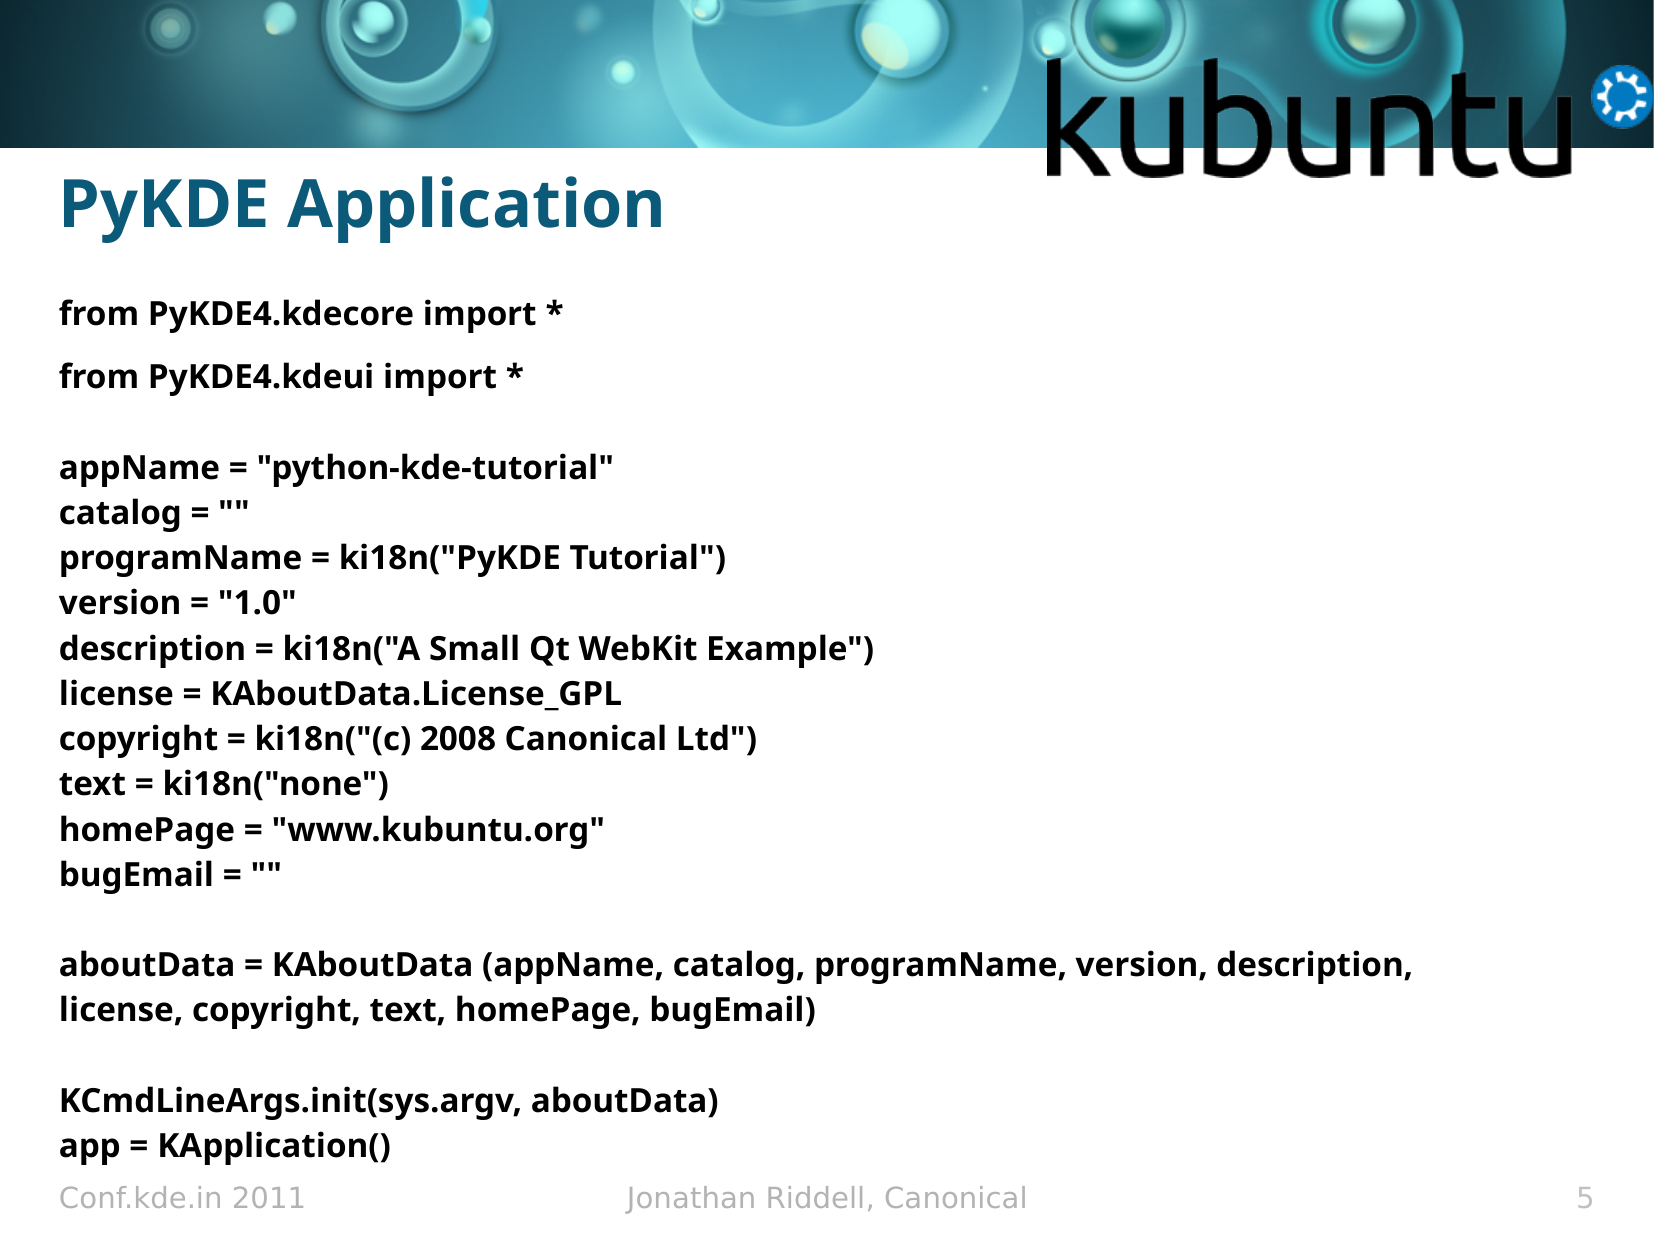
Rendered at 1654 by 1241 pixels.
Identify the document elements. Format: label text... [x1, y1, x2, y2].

title PyKDE Application [59, 147, 1595, 257]
picture [0, 0, 1654, 178]
list from PyKDE4.kdecore import * from PyKDE4.kdeui import * appName = "python-kde-tutorial" catalog = "" programName = ki18n("PyKDE Tutorial") version = "1.0" description = ki18n("A Small Qt WebKit Example") license = KAboutData.License_GPL copyright = ki18n("(c) 2008 Canonical Ltd") text = ki18n("none") homePage = "www.kubuntu.org" bugEmail = "" aboutData = KAboutData (appName, catalog, programName, version, description, license, copyright, text, homePage, bugEmail) KCmdLineArgs.init(sys.argv, aboutData) app = KApplication() [59, 290, 1595, 1109]
